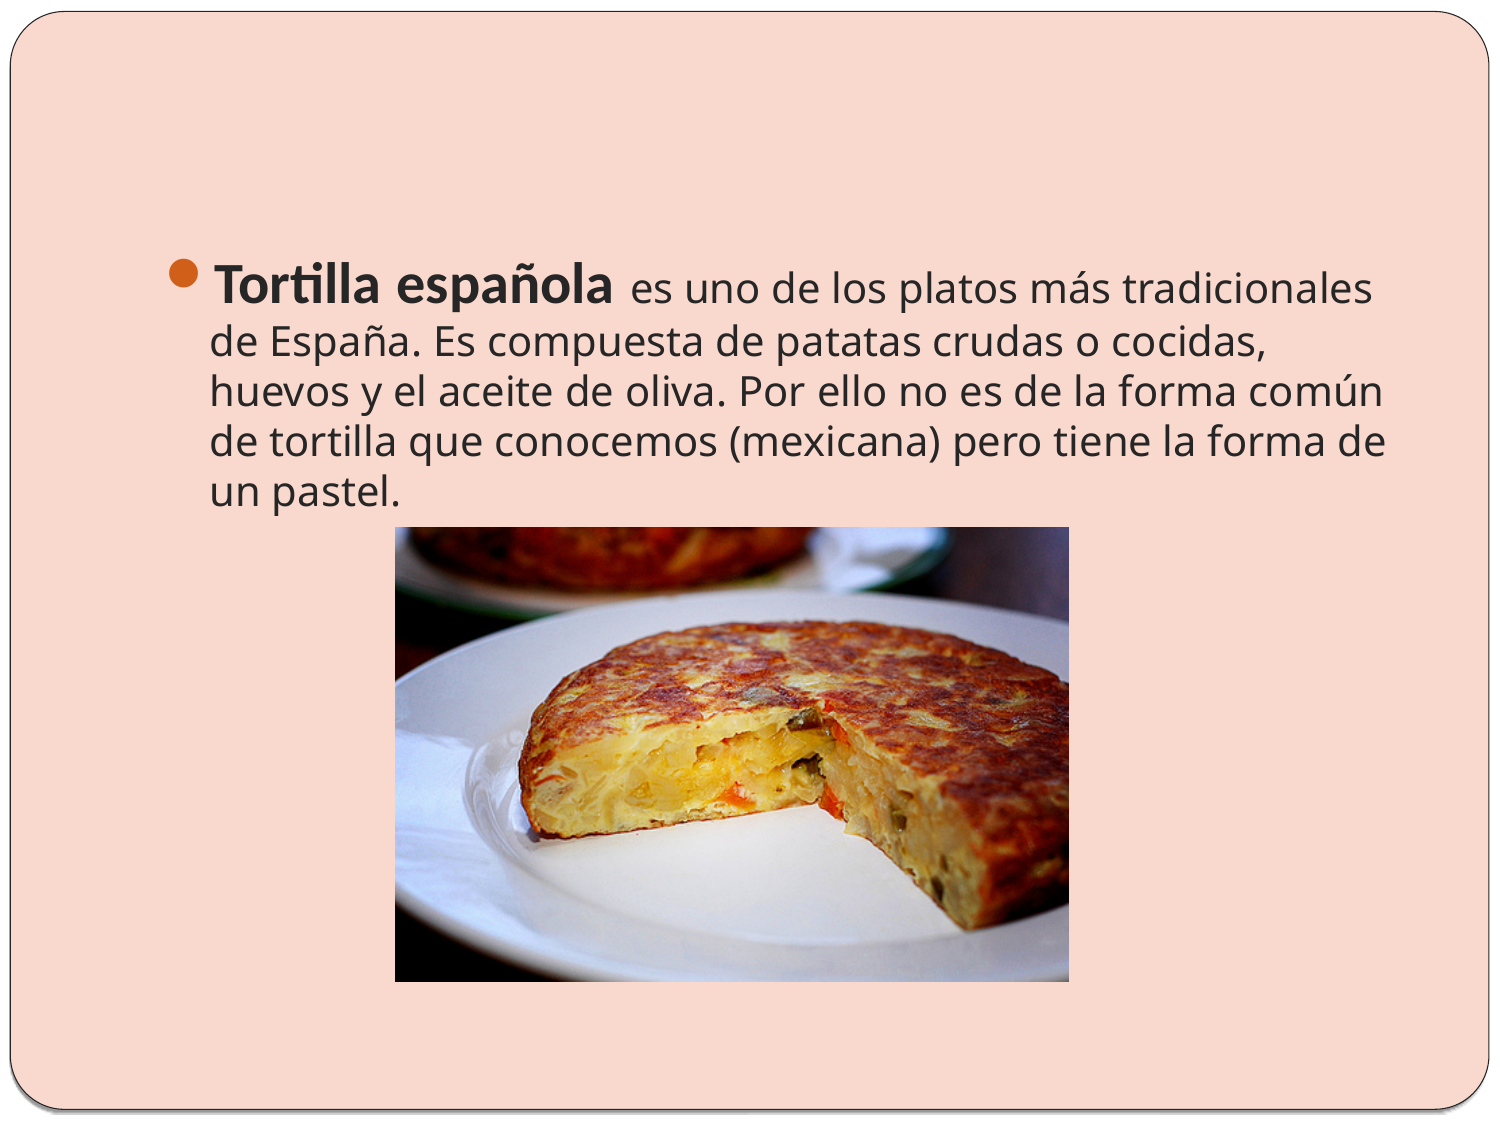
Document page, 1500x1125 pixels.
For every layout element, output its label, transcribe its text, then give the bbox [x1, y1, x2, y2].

picture [395, 527, 1069, 982]
list Tortilla española es uno de los platos más tradicionales de España. Es compuesta de patatas crudas o cocidas, huevos y el aceite de oliva. Por ello no es de la forma común de tortilla que conocemos (mexicana) pero tiene la forma de un pastel. [150, 237, 1425, 988]
